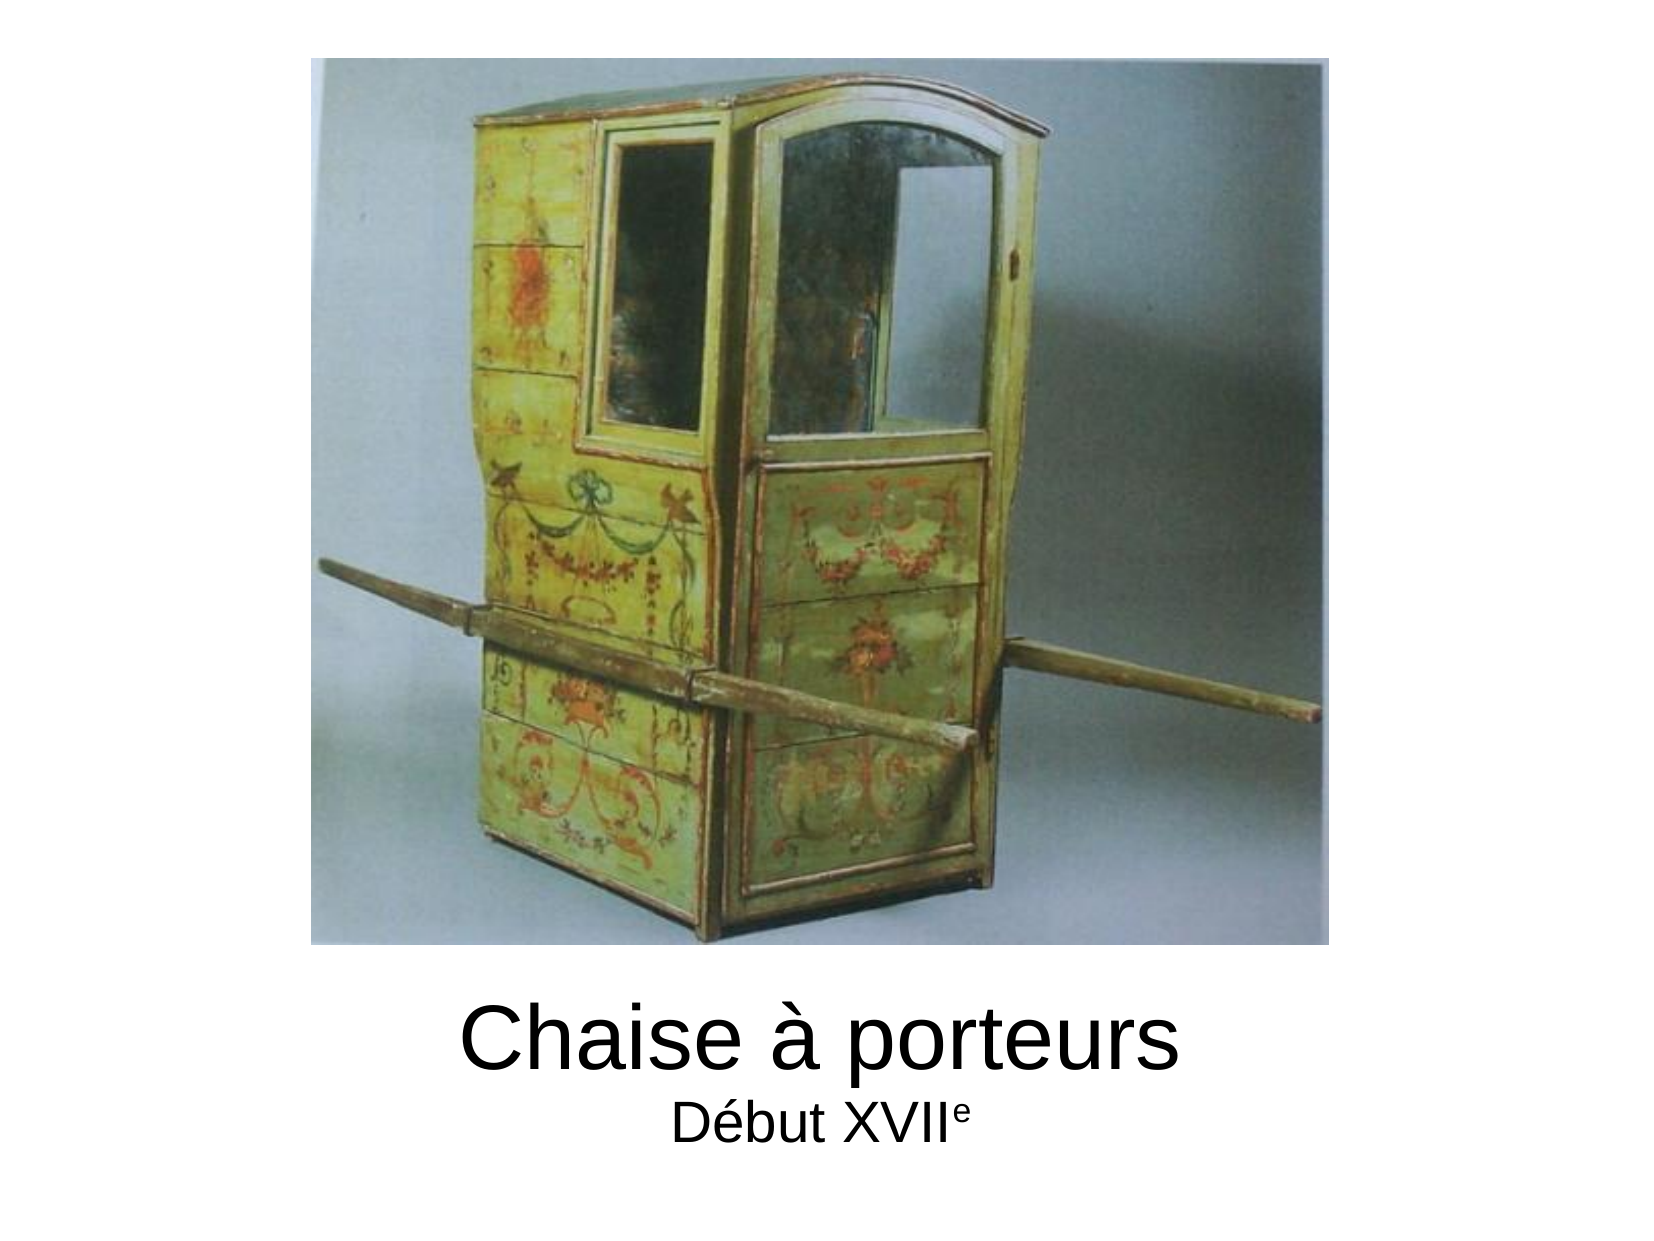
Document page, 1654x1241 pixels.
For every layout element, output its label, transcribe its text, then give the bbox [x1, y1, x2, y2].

title Chaise à porteurs Début XVIIe [76, 974, 1565, 1167]
picture [311, 58, 1329, 945]
